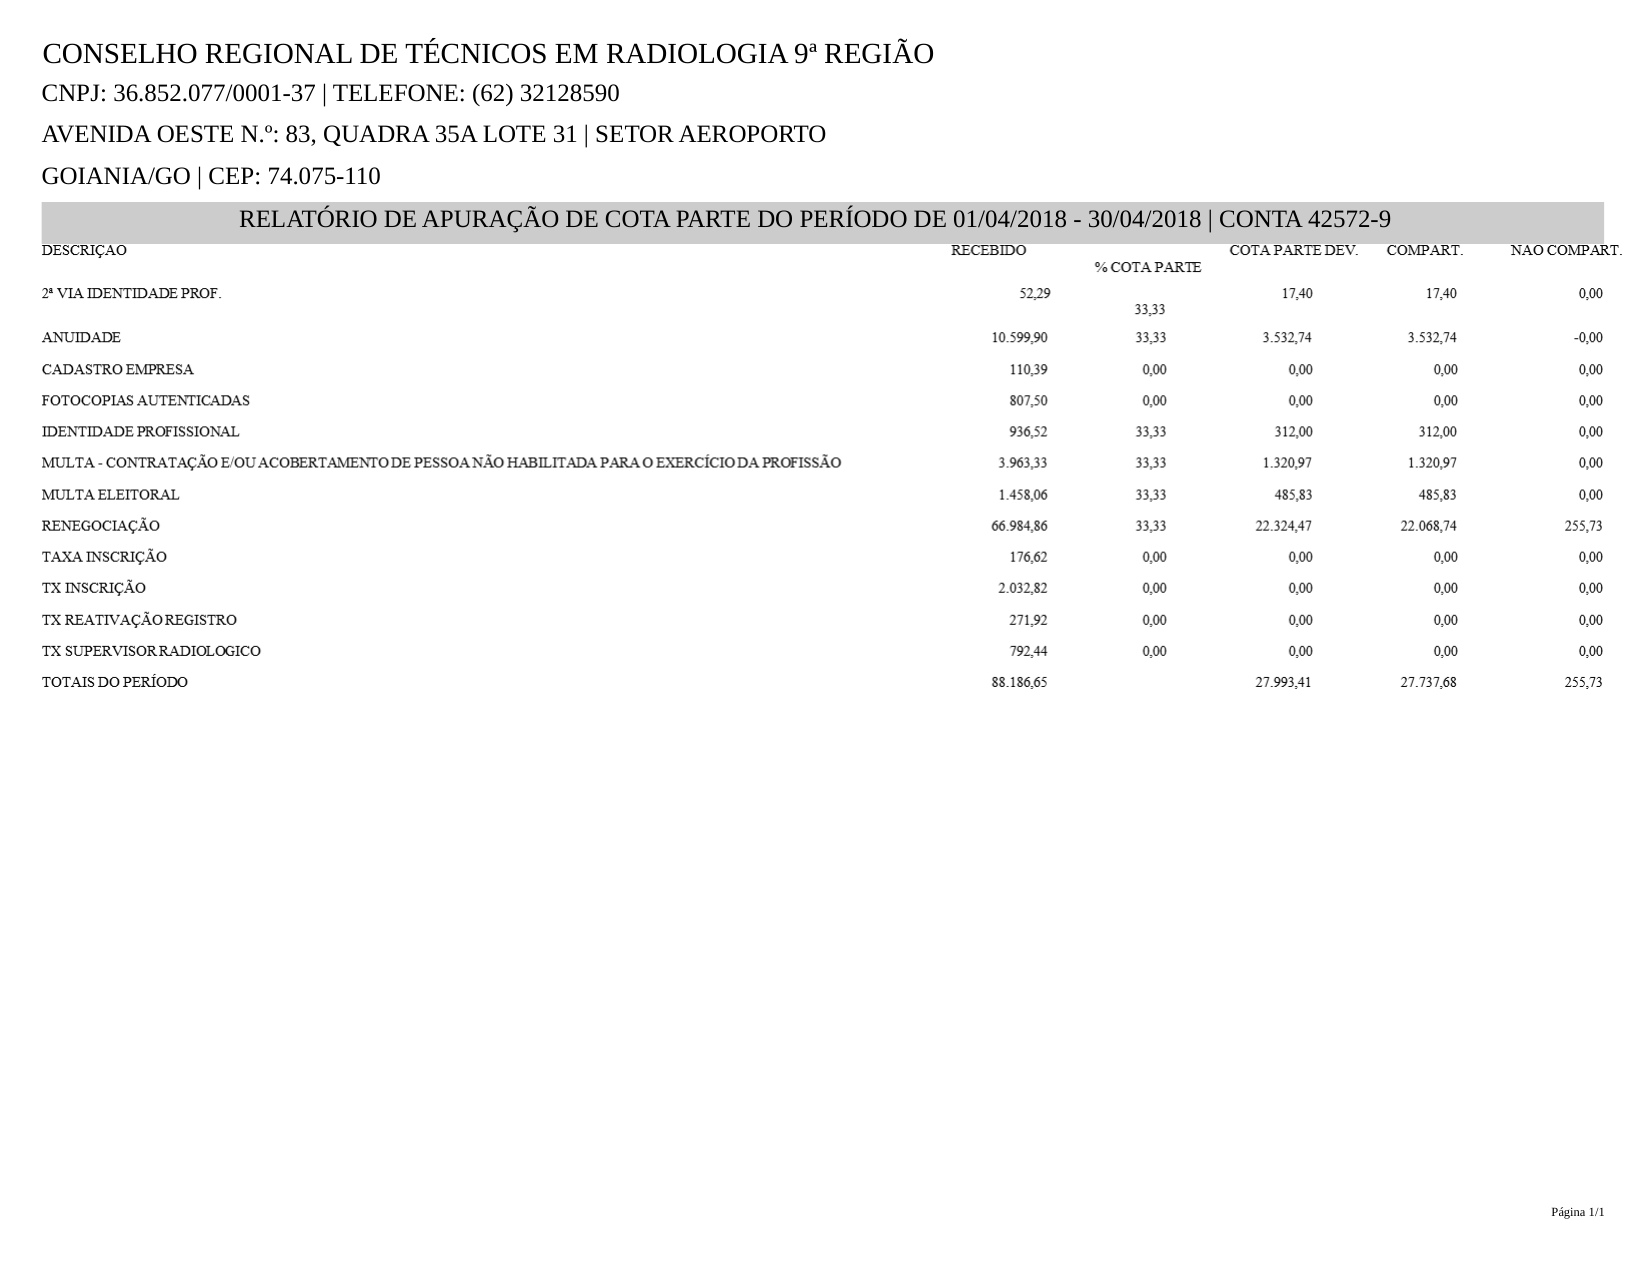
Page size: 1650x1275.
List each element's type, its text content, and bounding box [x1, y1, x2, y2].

picture [35, 236, 1627, 708]
text_box RELATÓRIO DE APURAÇÃO DE COTA PARTE DO PERÍODO DE 01/04/2018 - 30/04/2018 | CONTA 42572-9 [41, 202, 1605, 244]
text_box Página 1/1 [1549, 1204, 1607, 1222]
text_box CONSELHO REGIONAL DE TÉCNICOS EM RADIOLOGIA 9ª REGIÃO CNPJ: 36.852.077/0001-37 | TELEFONE: (62) 32128590 AVENIDA OESTE N.º: 83, QUADRA 35A LOTE 31 | SETOR AEROPORTO GOIANIA/GO | CEP: 74.075-110 [39, 33, 942, 189]
